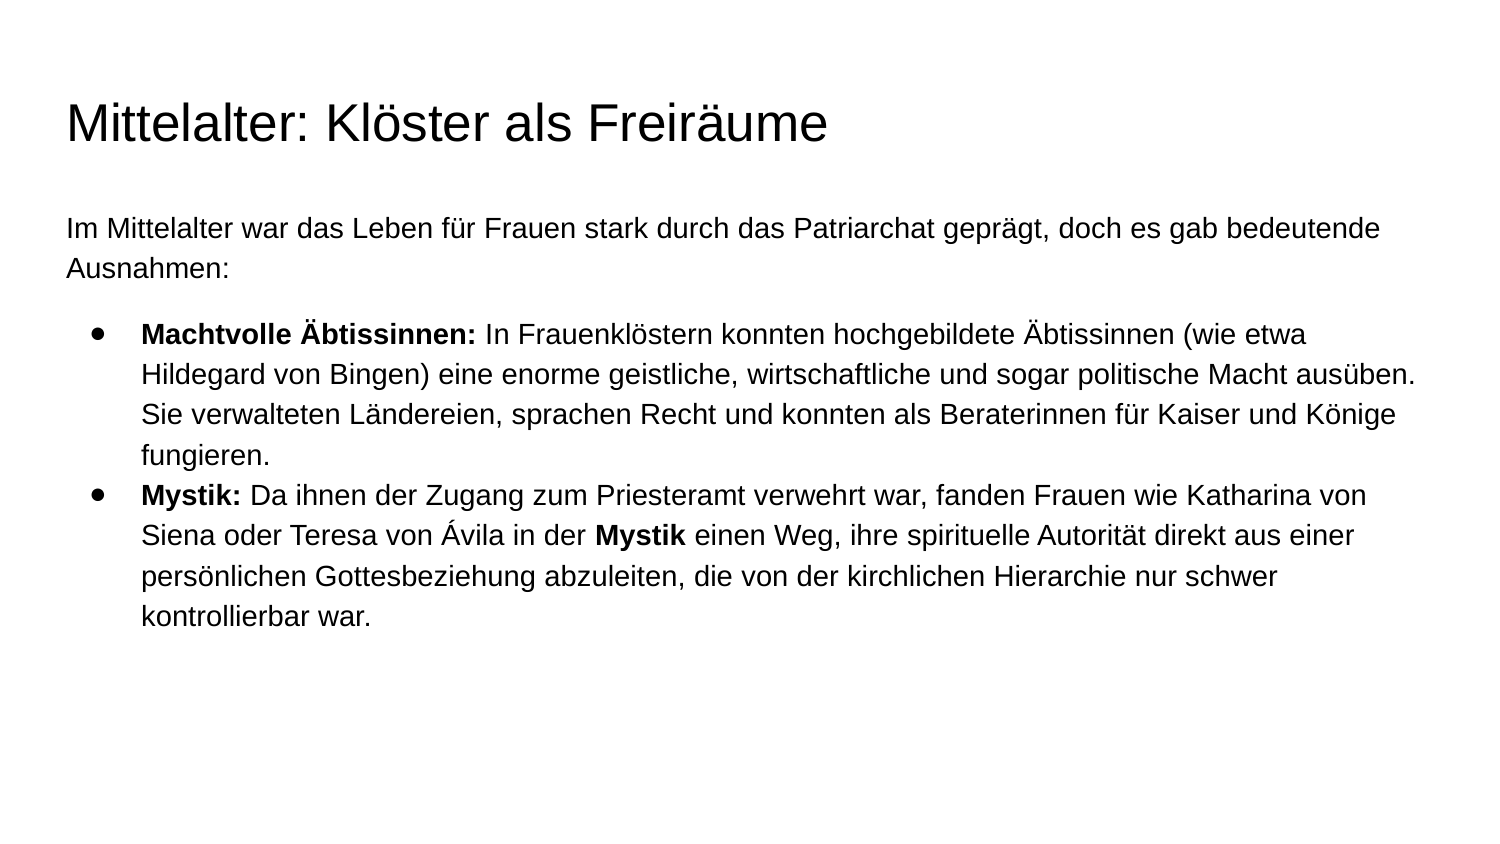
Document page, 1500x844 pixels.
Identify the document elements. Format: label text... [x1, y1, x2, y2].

list Im Mittelalter war das Leben für Frauen stark durch das Patriarchat geprägt, doch es gab bedeutende Ausnahmen: Machtvolle Äbtissinnen: In Frauenklöstern konnten hochgebildete Äbtissinnen (wie etwa Hildegard von Bingen) eine enorme geistliche, wirtschaftliche und sogar politische Macht ausüben. Sie verwalteten Ländereien, sprachen Recht und konnten als Beraterinnen für Kaiser und Könige fungieren. Mystik: Da ihnen der Zugang zum Priesteramt verwehrt war, fanden Frauen wie Katharina von Siena oder Teresa von Ávila in der Mystik einen Weg, ihre spirituelle Autorität direkt aus einer persönlichen Gottesbeziehung abzuleiten, die von der kirchlichen Hierarchie nur schwer kontrollierbar war. [51, 189, 1449, 750]
title Mittelalter: Klöster als Freiräume [51, 72, 1449, 167]
